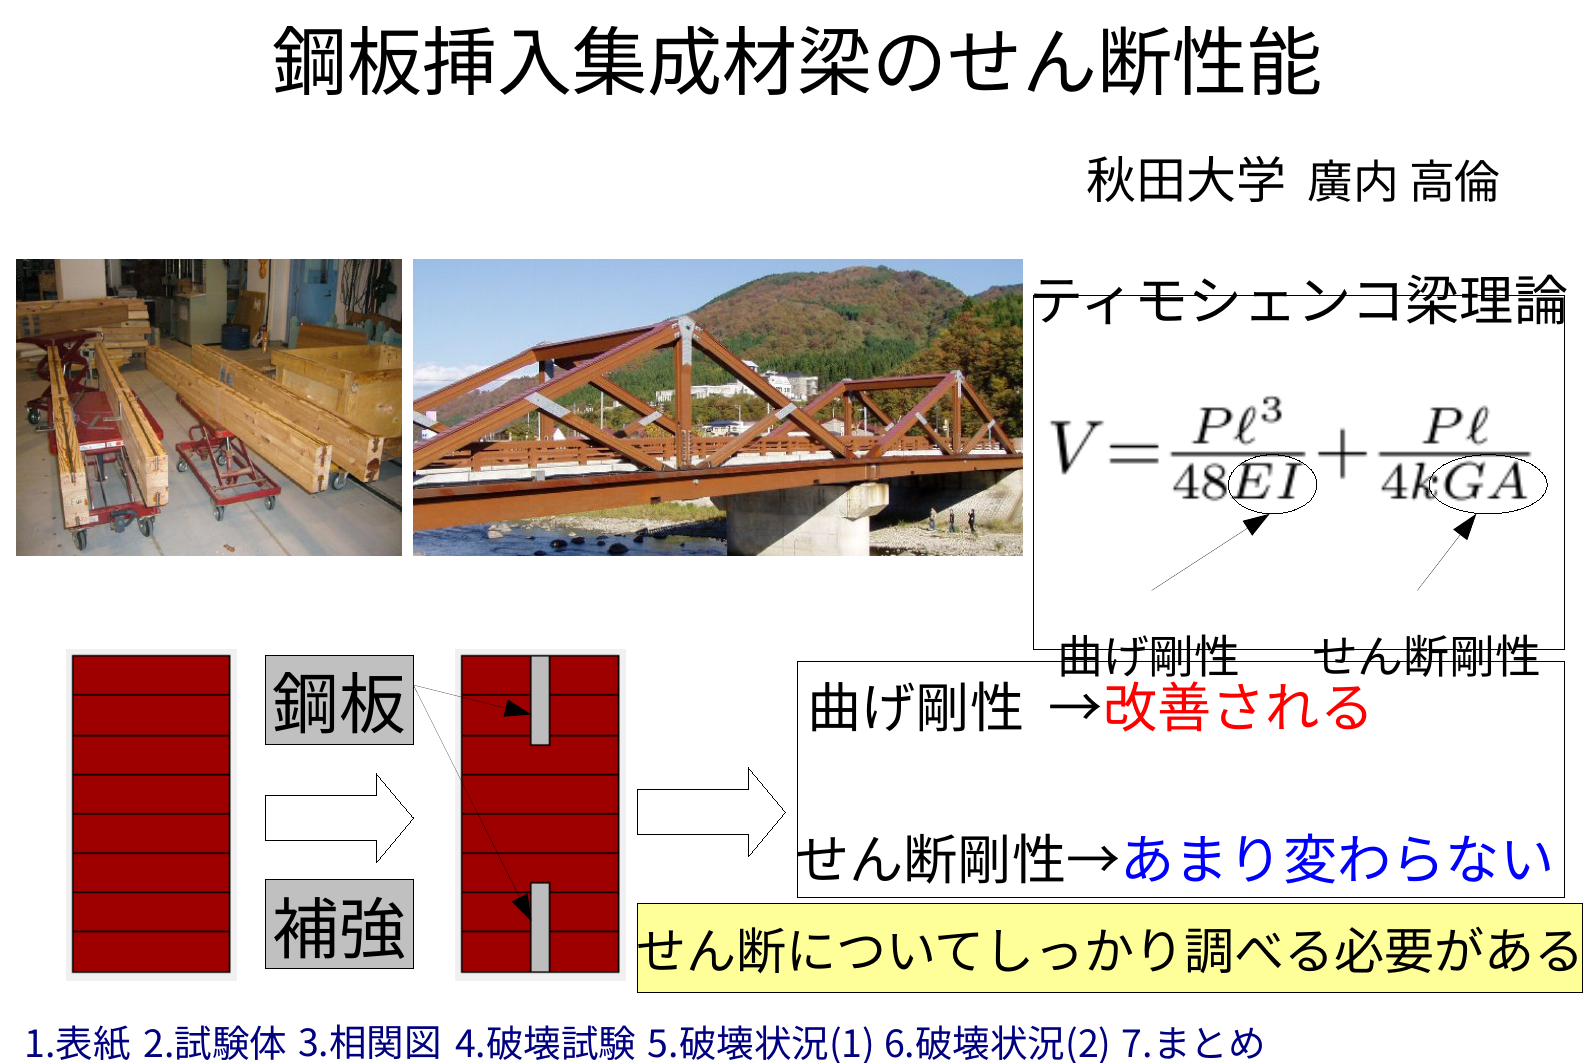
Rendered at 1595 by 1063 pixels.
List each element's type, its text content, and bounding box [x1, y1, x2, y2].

text_box 4.破壊試験 [440, 1006, 633, 1063]
text_box 鋼板 [265, 655, 414, 745]
title 鋼板挿入集成材梁のせん断性能 [88, 12, 1506, 101]
text_box 補強 [265, 879, 414, 969]
picture [66, 649, 237, 981]
text_box 5.破壊状況(1) [633, 1006, 869, 1063]
picture [16, 259, 402, 556]
picture [455, 649, 626, 981]
picture [1045, 393, 1545, 508]
text_box [265, 773, 414, 863]
text_box 1.表紙 [9, 1006, 128, 1063]
text_box 6.破壊状況(2) [869, 1006, 1107, 1063]
text_box ティモシェンコ梁理論 曲げ剛性 せん断剛性 [1033, 295, 1565, 650]
text_box 曲げ剛性 →改善される せん断剛性→あまり変わらない [797, 661, 1565, 898]
text_box [637, 767, 786, 857]
text_box せん断についてしっかり調べる必要がある [637, 903, 1583, 993]
text_box 2.試験体 [128, 1006, 283, 1063]
picture [413, 259, 1023, 556]
list 秋田大学 廣内 高倫 [1003, 140, 1536, 207]
text_box 7.まとめ [1107, 1006, 1282, 1063]
text_box 3.相関図 [283, 1005, 478, 1063]
